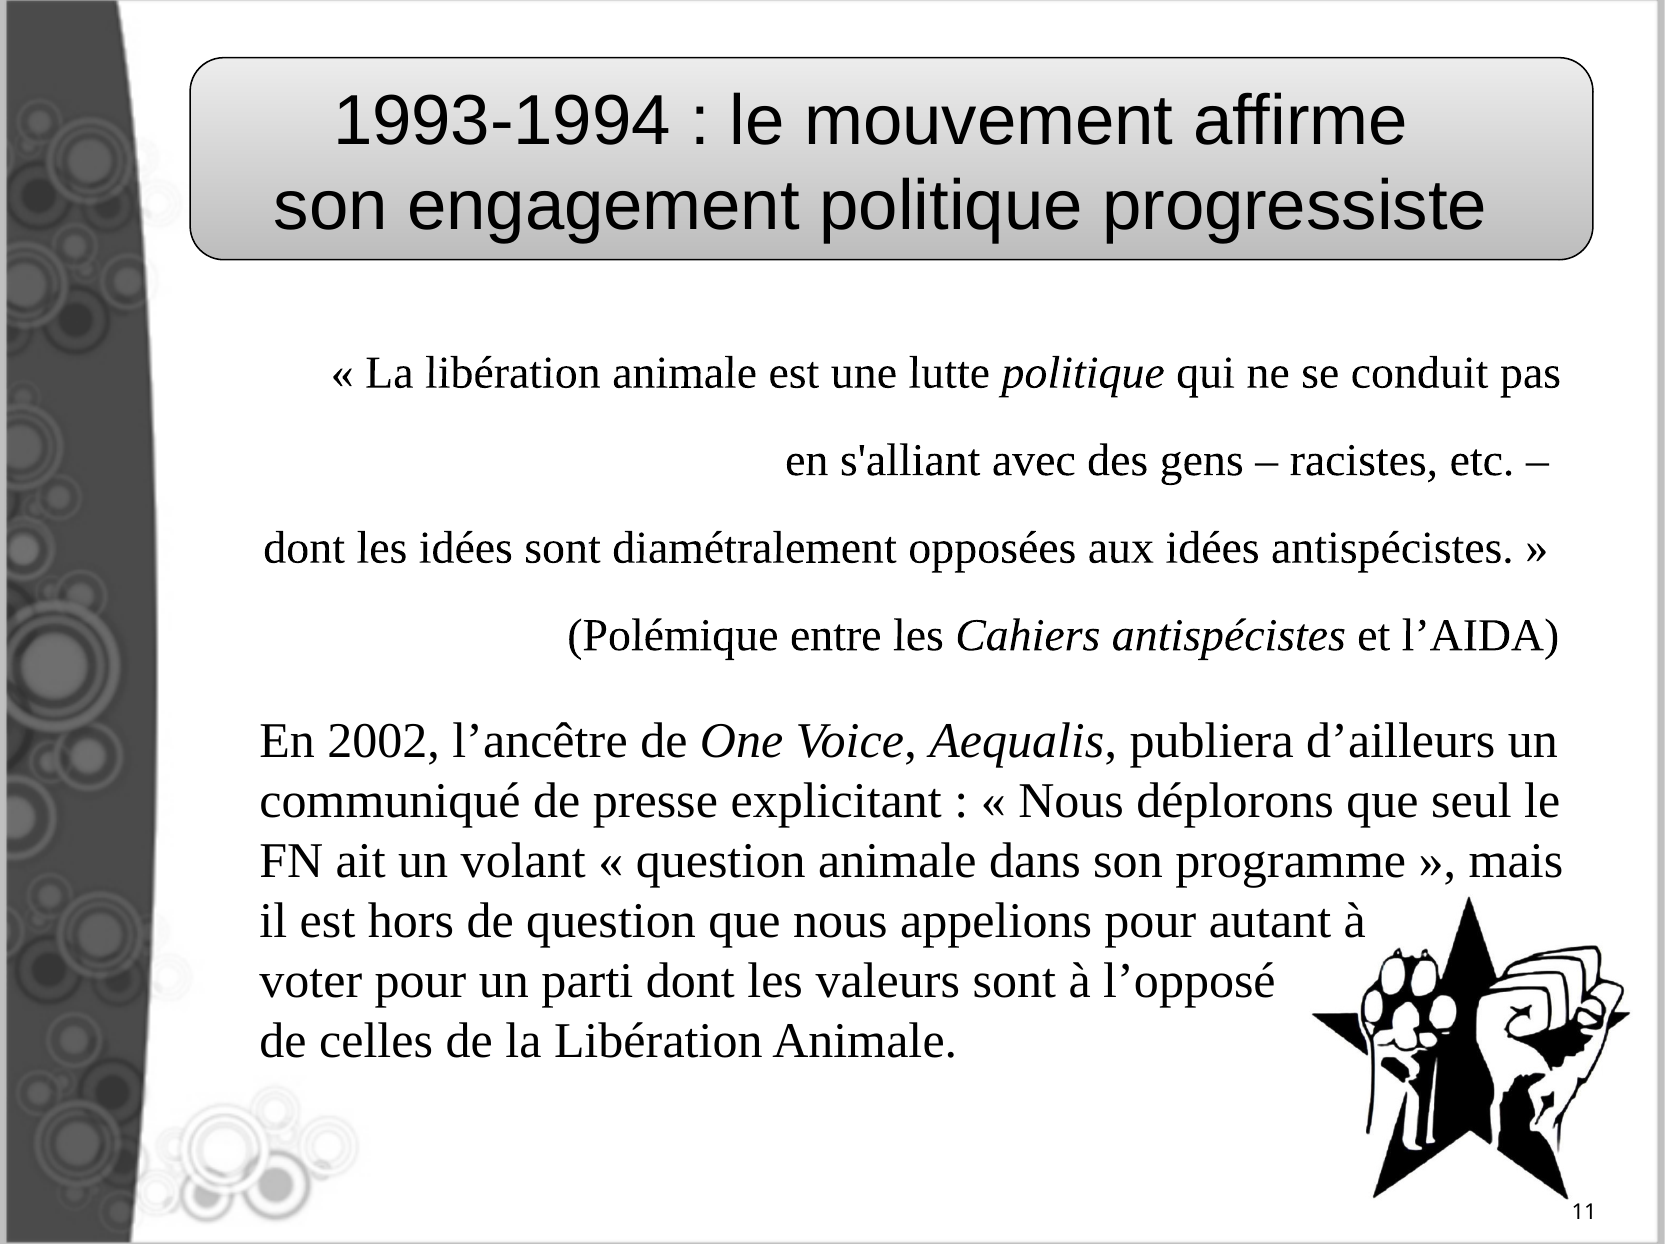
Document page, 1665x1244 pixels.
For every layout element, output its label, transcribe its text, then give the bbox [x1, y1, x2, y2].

text_box 1993-1994 : le mouvement affirme son engagement politique progressiste [188, 53, 1574, 264]
picture [3, 0, 1662, 1244]
text_box En 2002, l’ancêtre de One Voice, Aequalis, publiera d’ailleurs un communiqué de presse explicitant : « Nous déplorons que seul le FN ait un volant « question animale dans son programme », mais il est hors de question que nous appelions pour autant à voter pour un parti dont les valeurs sont à l’opposé de celles de la Libération Animale. [251, 700, 1589, 1076]
text_box « La libération animale est une lutte politique qui ne se conduit pas en s'alliant avec des gens – racistes, etc. – dont les idées sont diamétralement opposées aux idées antispécistes. » (Polémique entre les Cahiers antispécistes et l’AIDA) [208, 301, 1569, 667]
text_box [1574, 61, 1593, 257]
slide_number <numéro> [1264, 1190, 1612, 1233]
